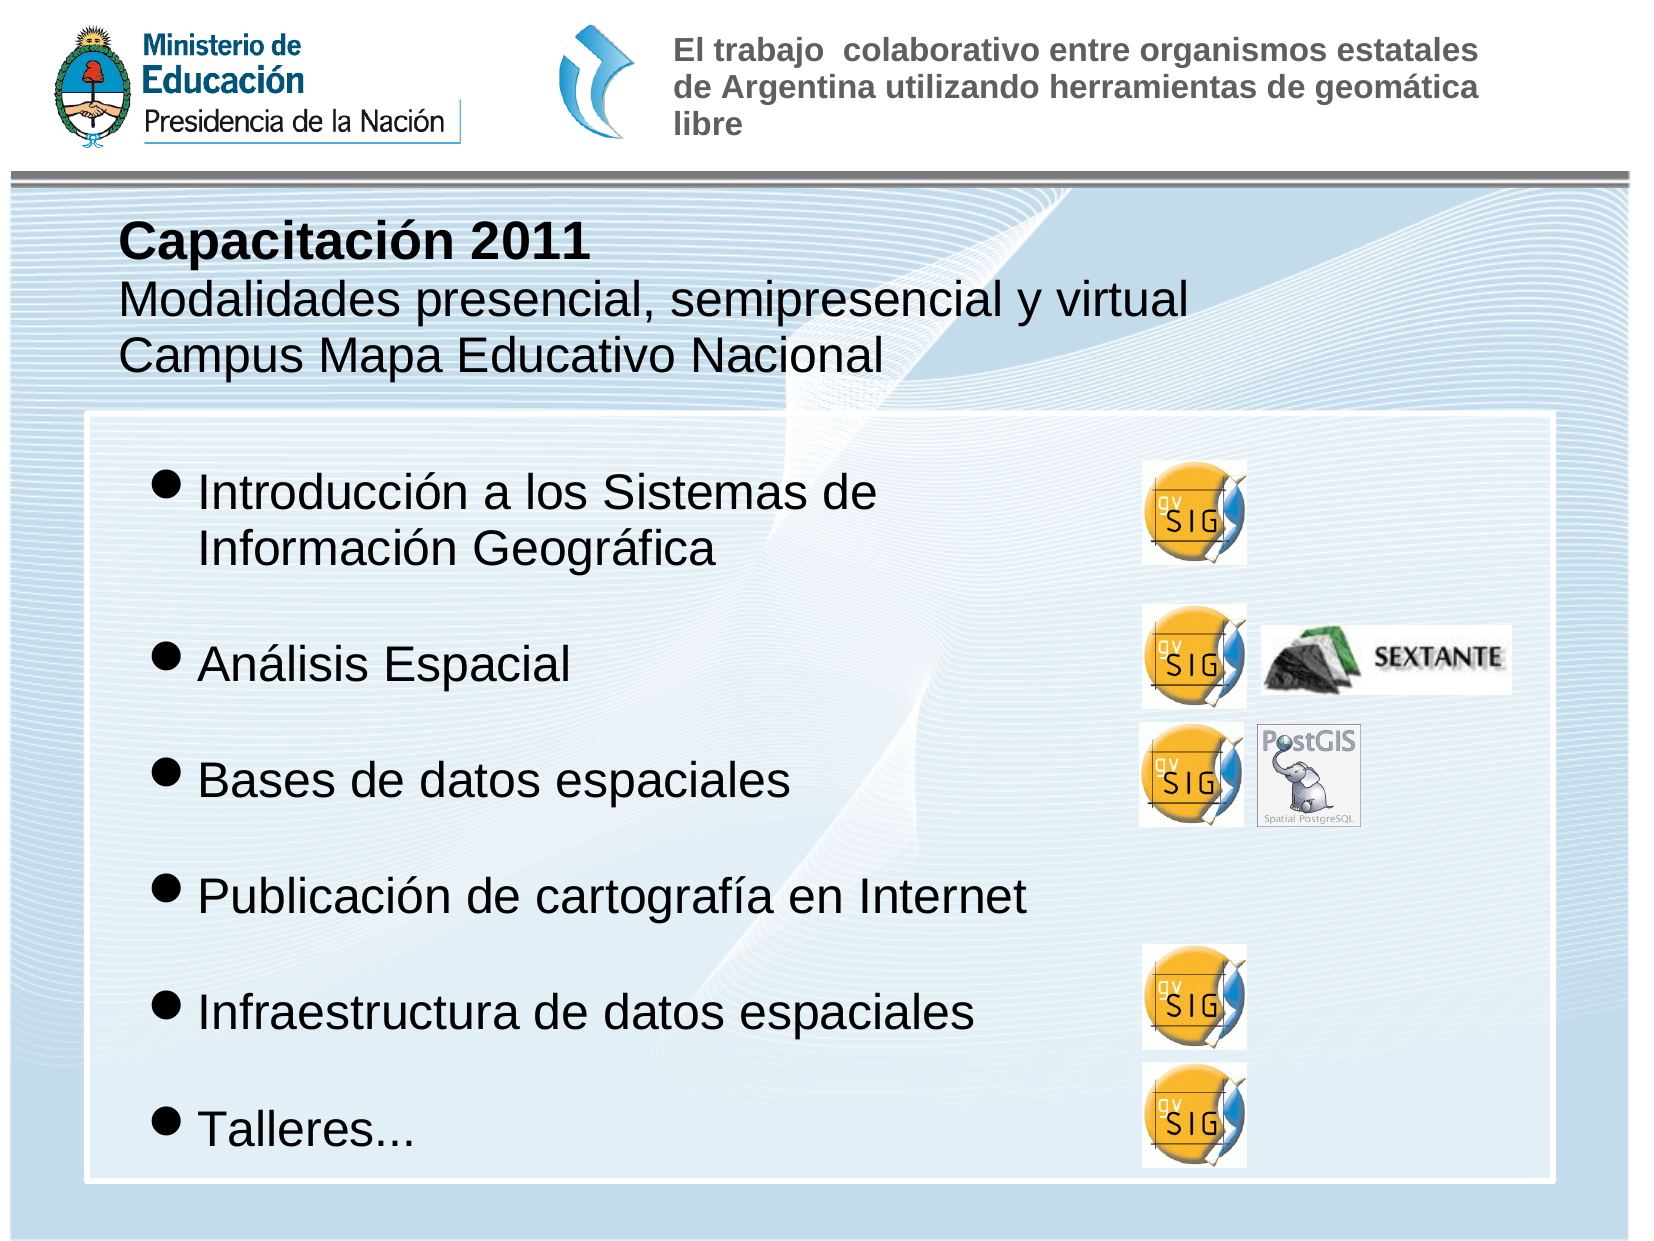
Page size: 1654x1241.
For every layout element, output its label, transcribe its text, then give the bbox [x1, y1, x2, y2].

text_box Introducción a los Sistemas de Información Geográfica Análisis Espacial Bases de datos espaciales Publicación de cartografía en Internet Infraestructura de datos espaciales Talleres... [147, 461, 1536, 1099]
picture [0, 17, 1642, 1241]
text_box Capacitación 2011 Modalidades presencial, semipresencial y virtual Campus Mapa Educativo Nacional [118, 208, 1477, 383]
text_box El trabajo colaborativo entre organismos estatales de Argentina utilizando herramientas de geomática libre [673, 0, 1512, 172]
text_box [86, 413, 1554, 1182]
